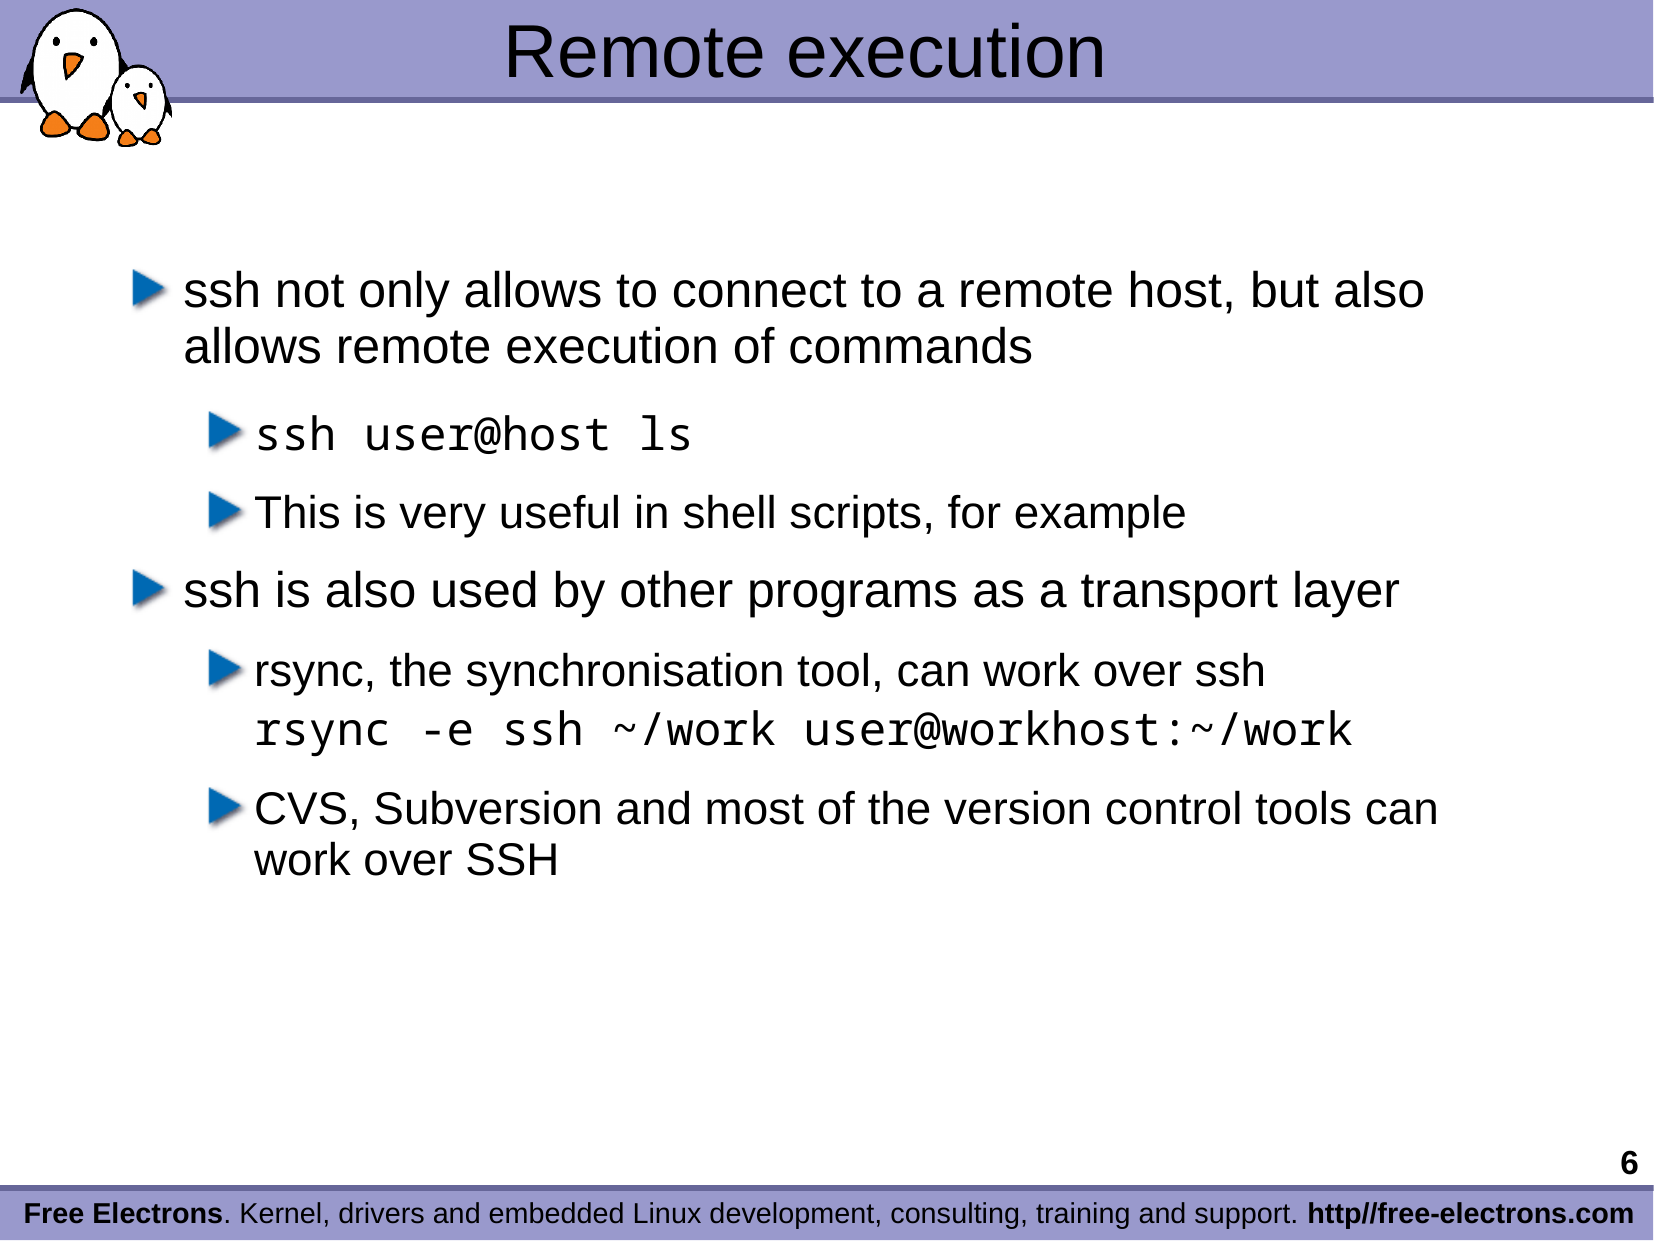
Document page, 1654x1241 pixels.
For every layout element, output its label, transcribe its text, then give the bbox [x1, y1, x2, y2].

title Remote execution [60, 0, 1551, 104]
list ssh not only allows to connect to a remote host, but also allows remote execution of commands ssh user@host ls This is very useful in shell scripts, for example ssh is also used by other programs as a transport layer rsync, the synchronisation tool, can work over ssh rsync -e ssh ~/work user@workhost:~/work CVS, Subversion and most of the version control tools can work over SSH [112, 262, 1525, 1013]
picture [20, 8, 172, 147]
